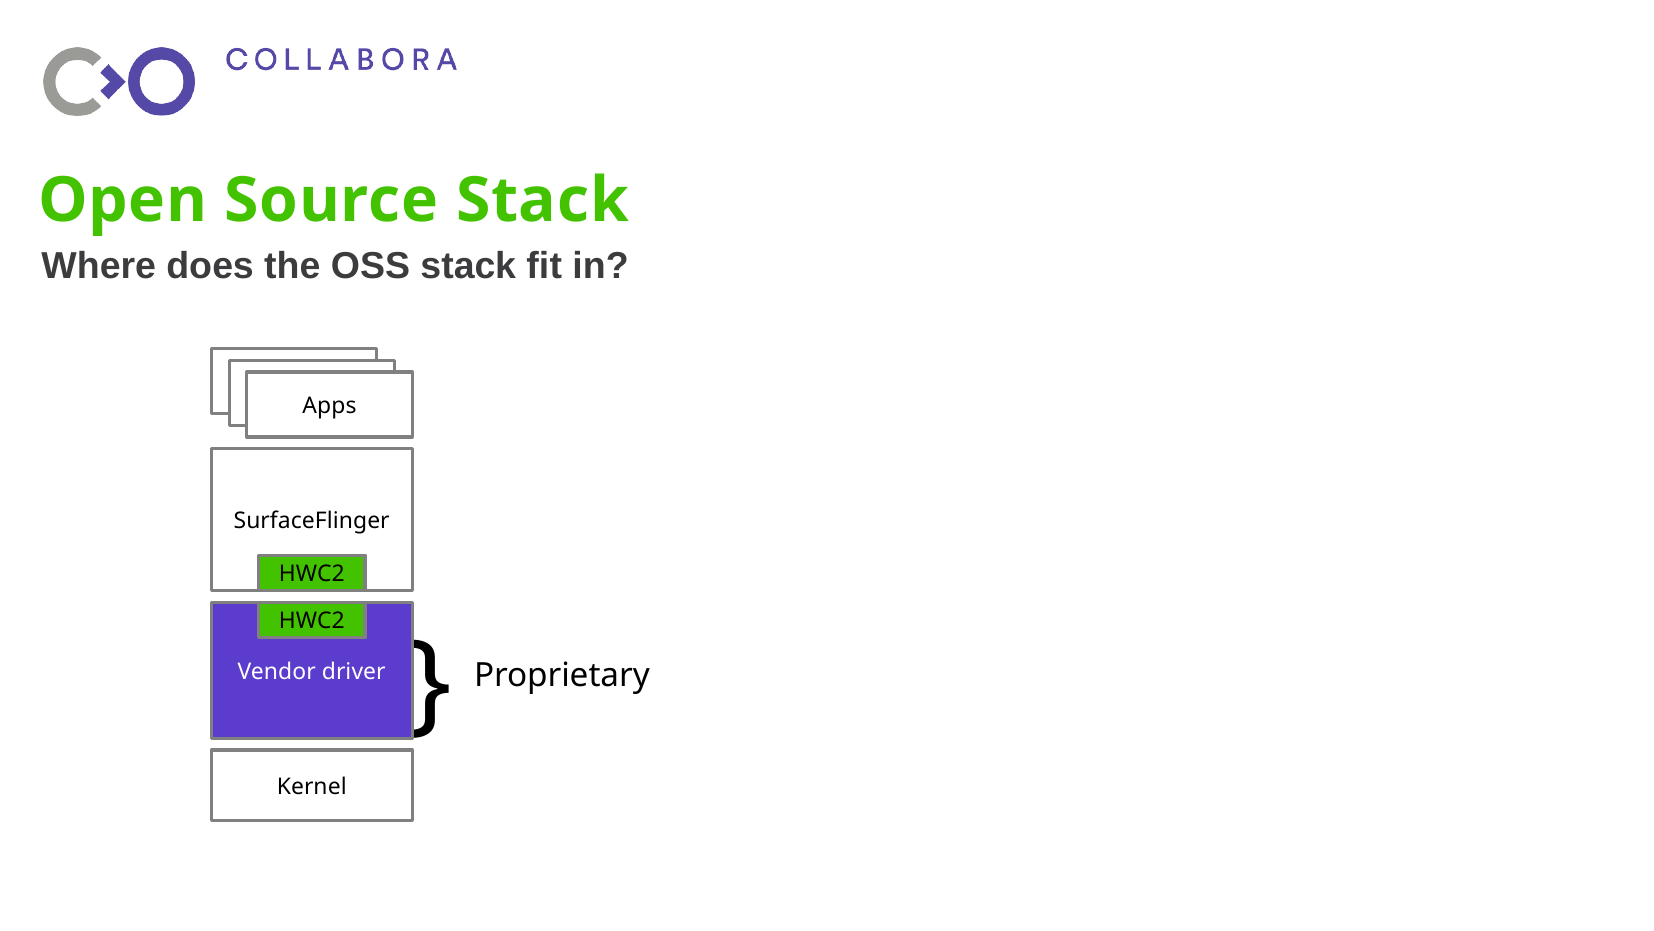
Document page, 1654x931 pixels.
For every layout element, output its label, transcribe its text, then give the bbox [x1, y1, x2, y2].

title Open Source Stack [38, 159, 1614, 216]
text_box } [394, 592, 497, 739]
text_box Proprietary [497, 643, 674, 698]
text_box Vendor driver [211, 602, 413, 739]
text_box [211, 348, 395, 426]
text_box Where does the OSS stack fit in? [41, 240, 1614, 290]
text_box HWC2 [258, 602, 366, 638]
picture [43, 47, 457, 116]
text_box Apps [246, 372, 413, 438]
text_box HWC2 [258, 555, 366, 591]
text_box Kernel [211, 750, 413, 821]
text_box SurfaceFlinger [211, 448, 413, 591]
